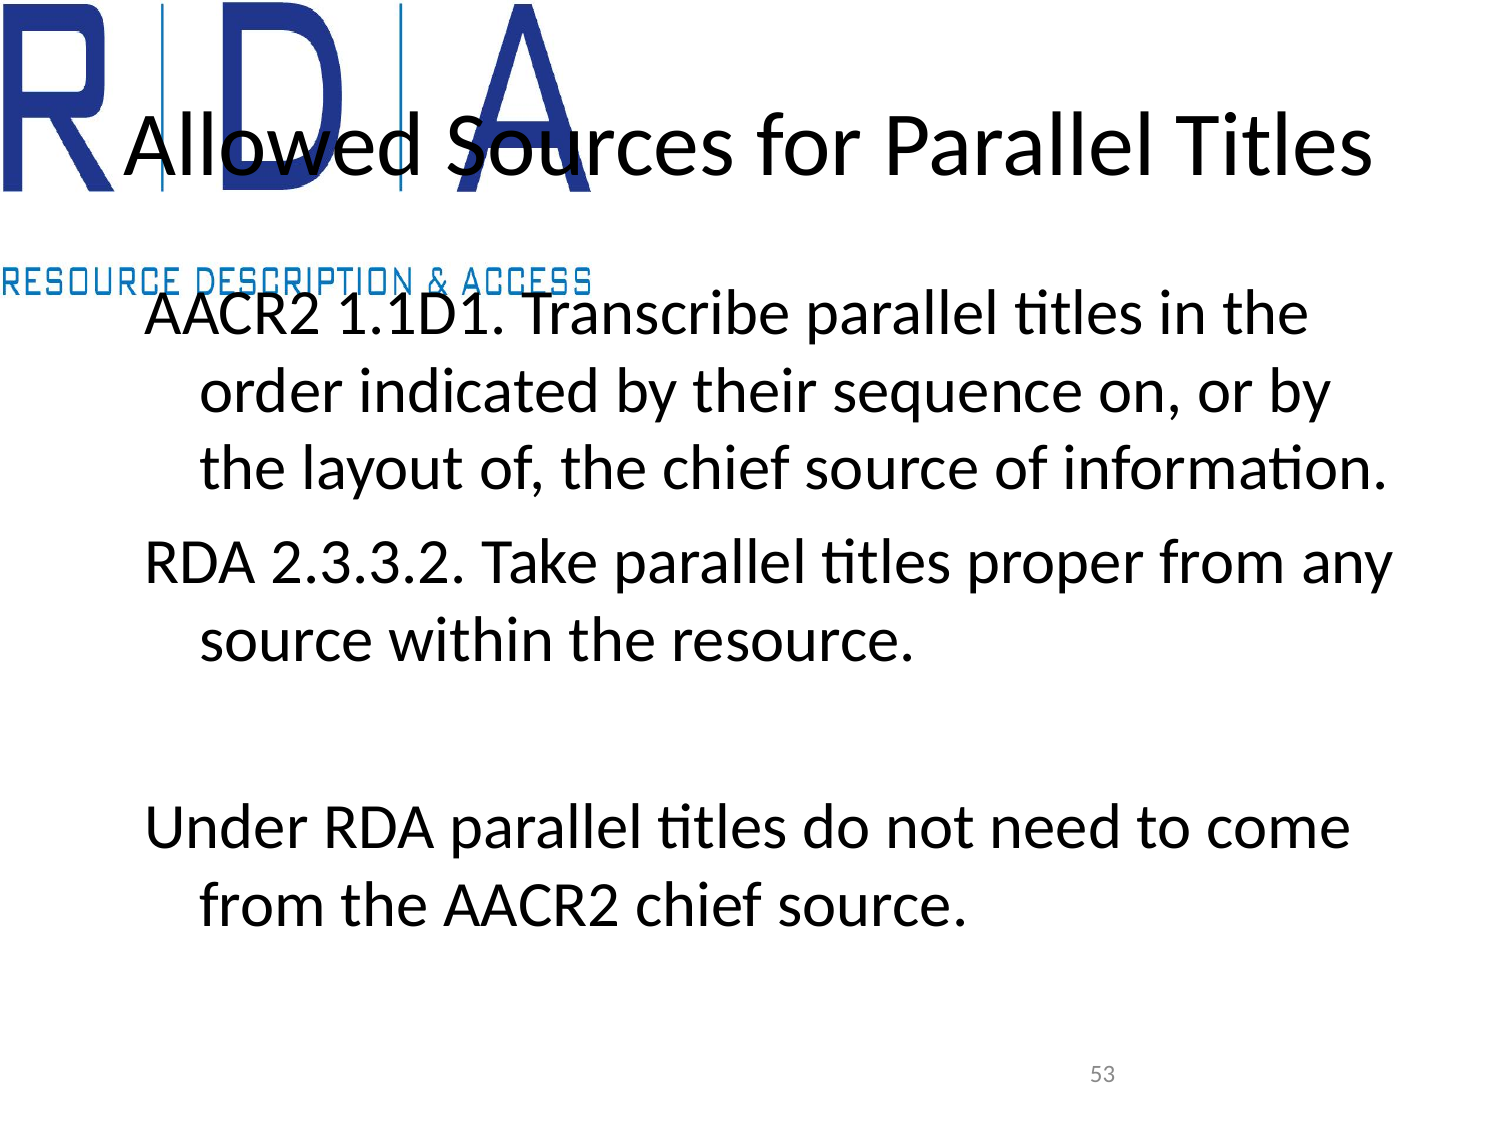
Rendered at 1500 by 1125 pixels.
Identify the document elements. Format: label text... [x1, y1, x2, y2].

title Allowed Sources for Parallel Titles [75, 45, 1426, 233]
text_box 53 [1074, 1042, 1426, 1103]
list AACR2 1.1D1. Transcribe parallel titles in the order indicated by their sequence on, or by the layout of, the chief source of information. RDA 2.3.3.2. Take parallel titles proper from any source within the resource. Under RDA parallel titles do not need to come from the AACR2 chief source. [75, 262, 1426, 1005]
